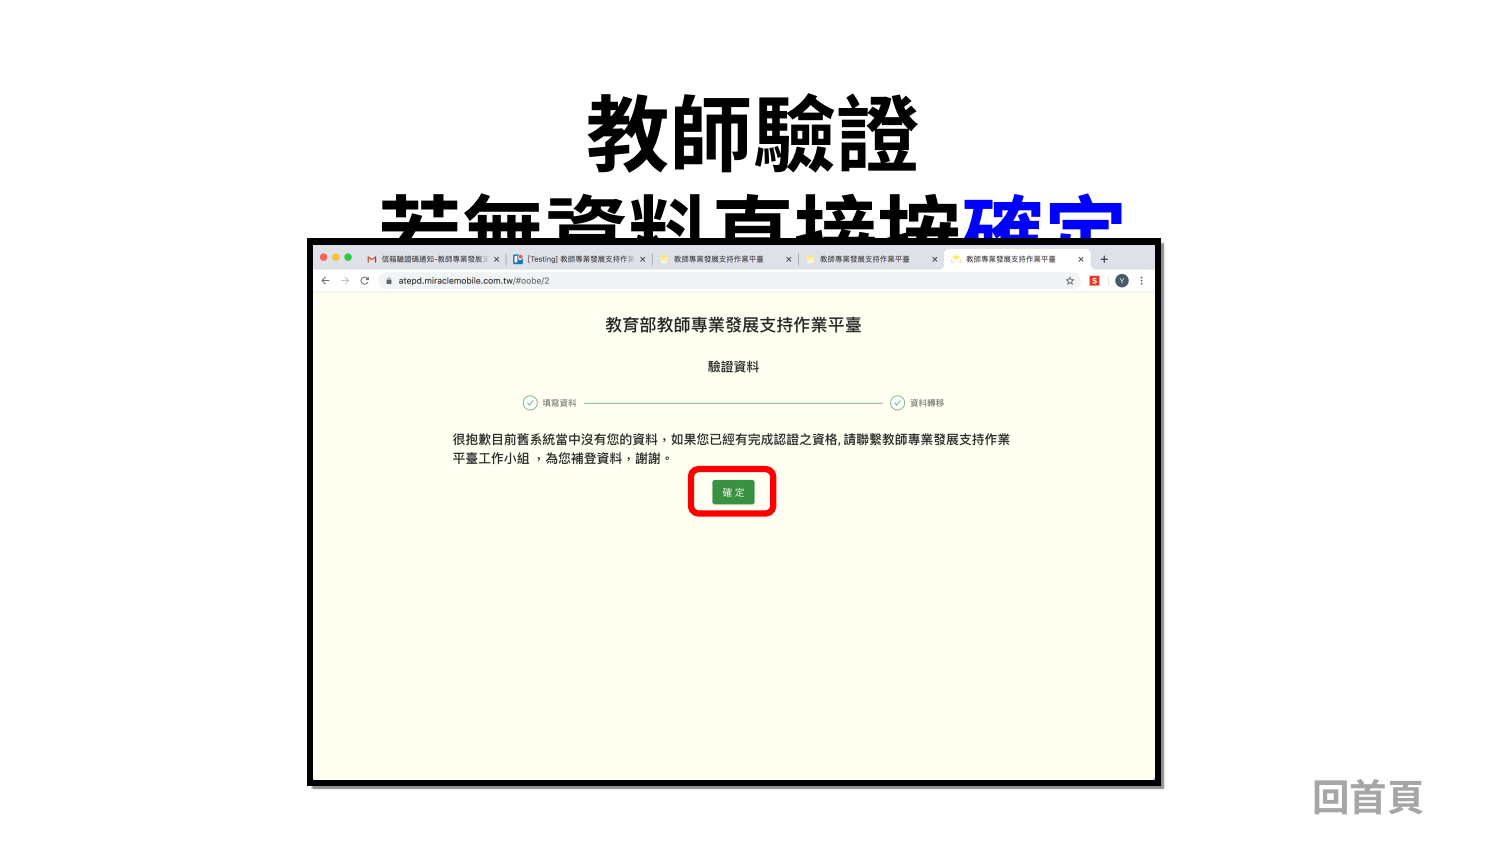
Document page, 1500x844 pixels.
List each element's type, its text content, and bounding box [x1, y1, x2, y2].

picture [312, 244, 1155, 781]
title 教師驗證 若無資料直接按確定 [83, 75, 1424, 162]
